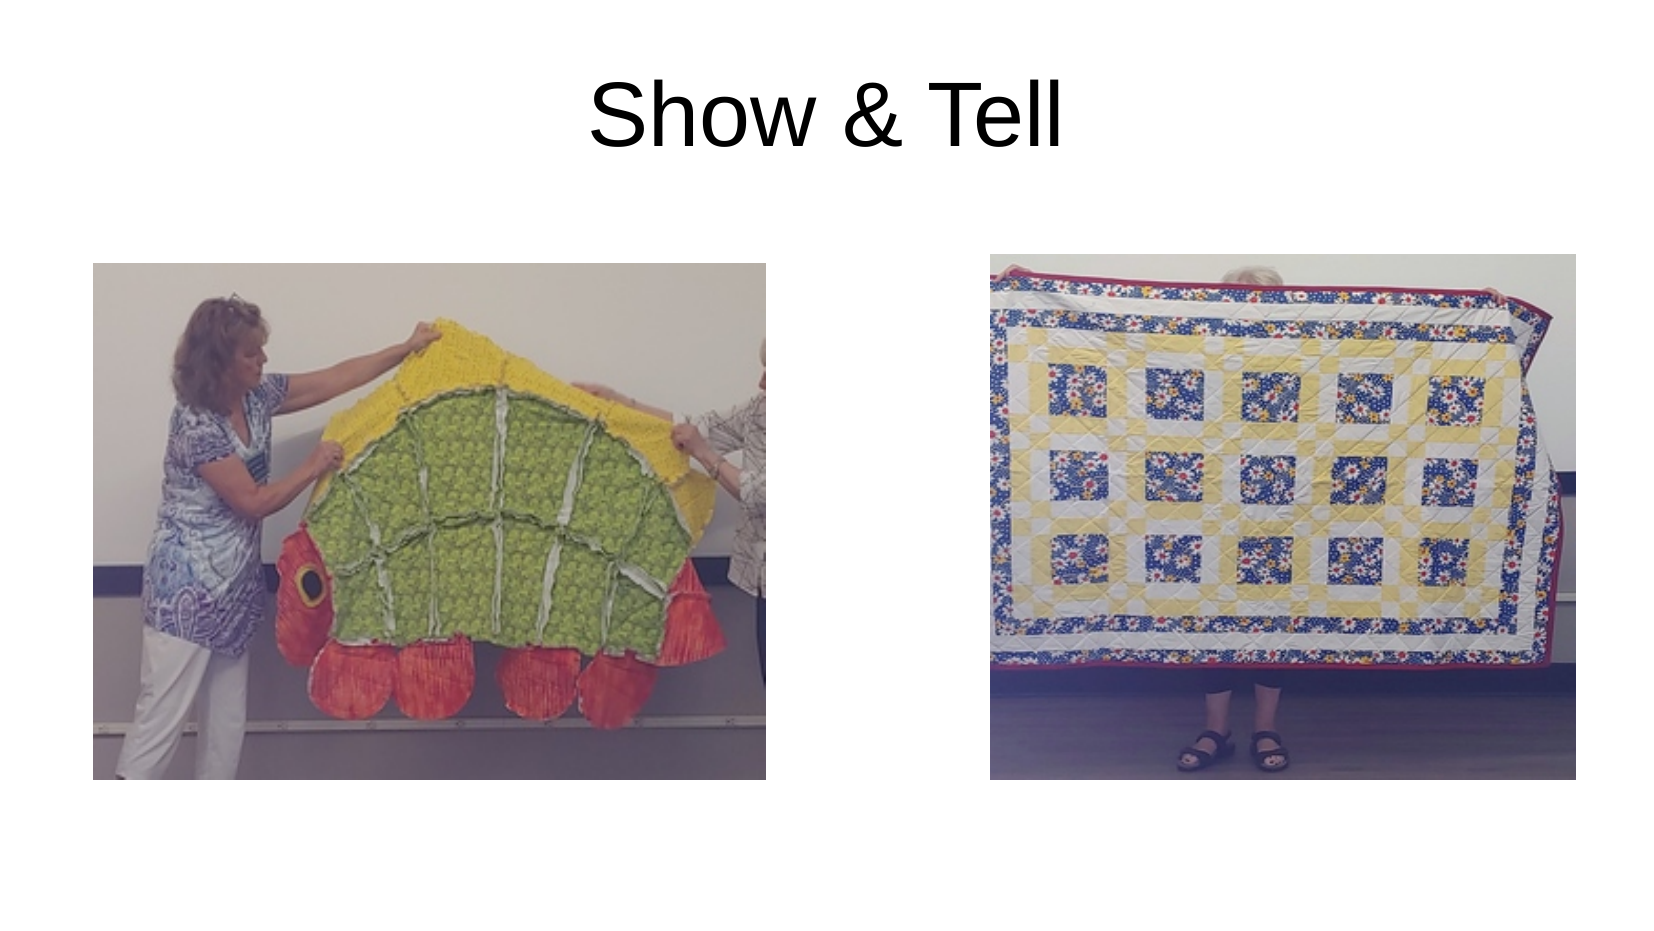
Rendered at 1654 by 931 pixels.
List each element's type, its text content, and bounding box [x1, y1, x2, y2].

picture [93, 263, 766, 781]
title Show & Tell [82, 37, 1571, 193]
picture [990, 254, 1576, 780]
